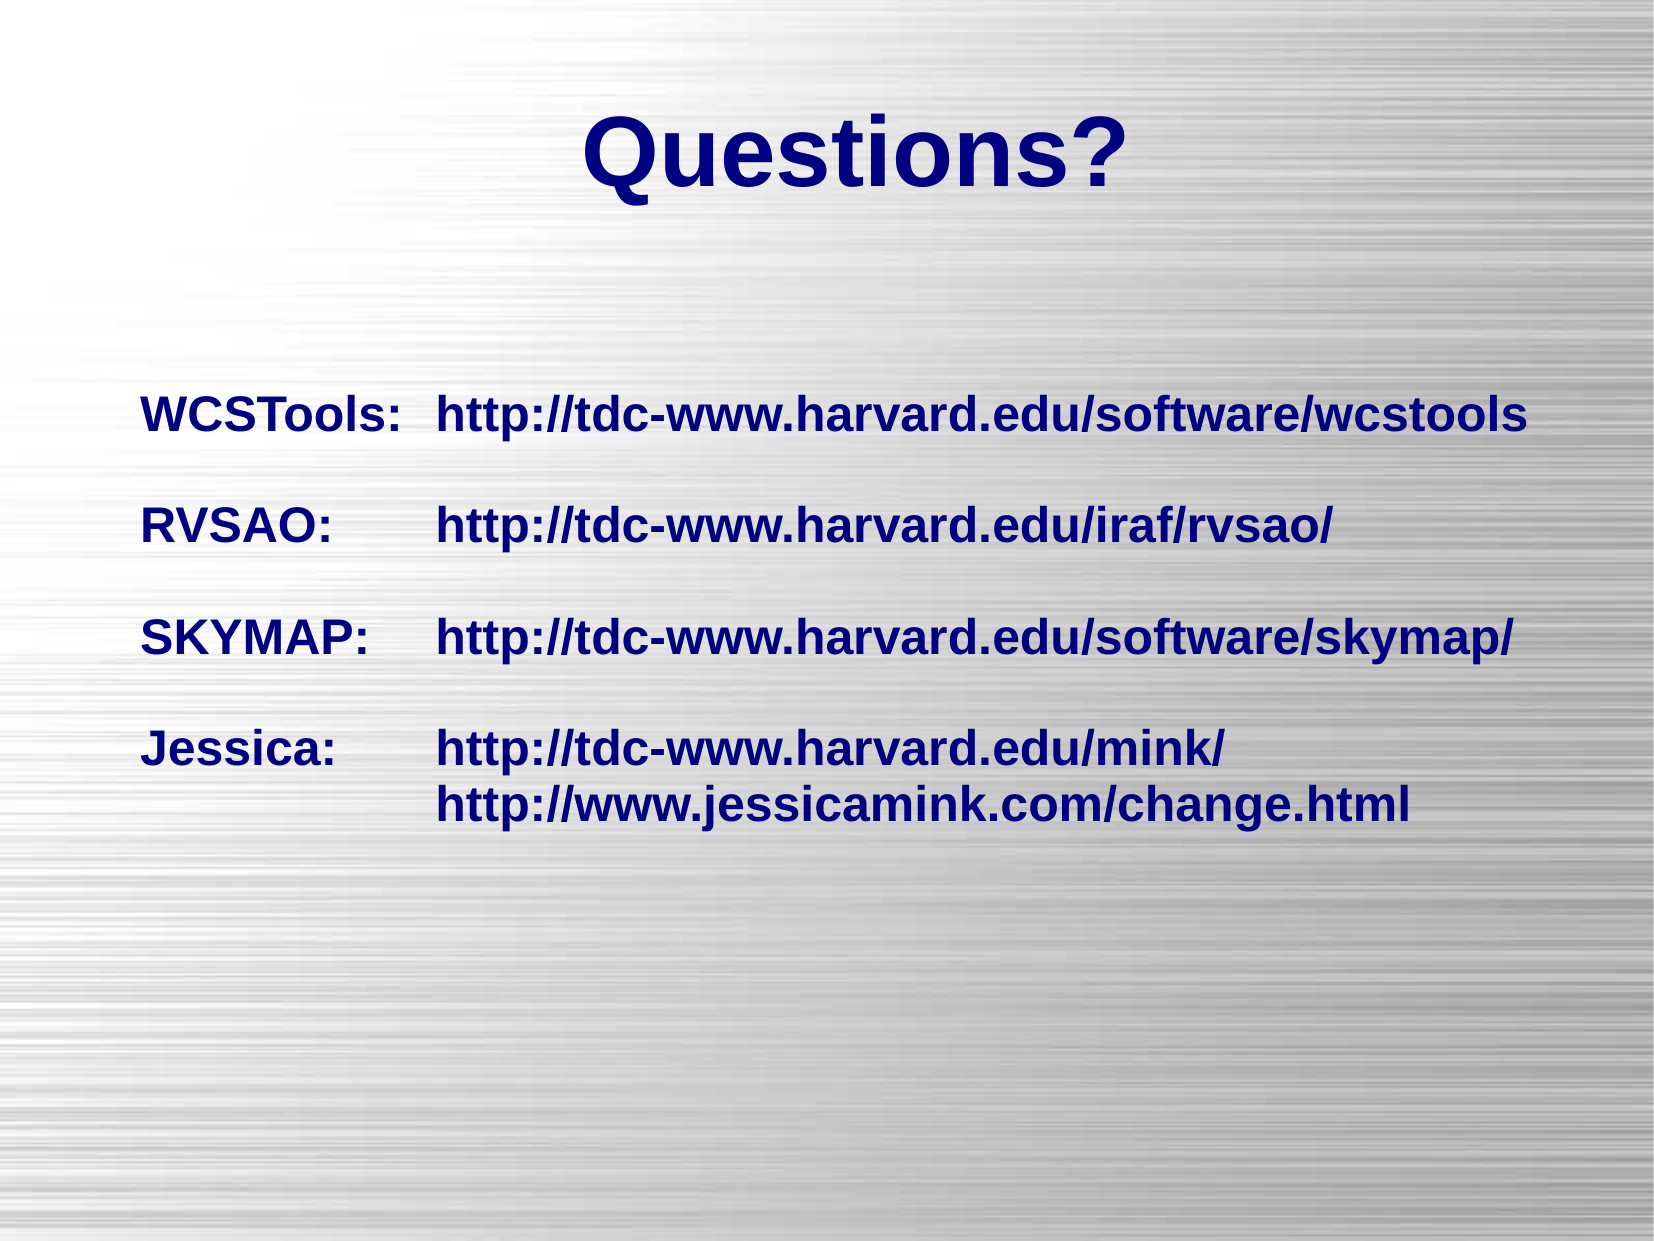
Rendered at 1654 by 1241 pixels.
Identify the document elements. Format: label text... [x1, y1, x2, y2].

text_box WCSTools: http://tdc-www.harvard.edu/software/wcstools RVSAO: http://tdc-www.harvard.edu/iraf/rvsao/ SKYMAP: http://tdc-www.harvard.edu/software/skymap/ Jessica: http://tdc-www.harvard.edu/mink/ http://www.jessicamink.com/change.html [125, 378, 1545, 840]
text_box Questions? [59, 88, 1654, 216]
picture [0, 0, 1654, 1241]
